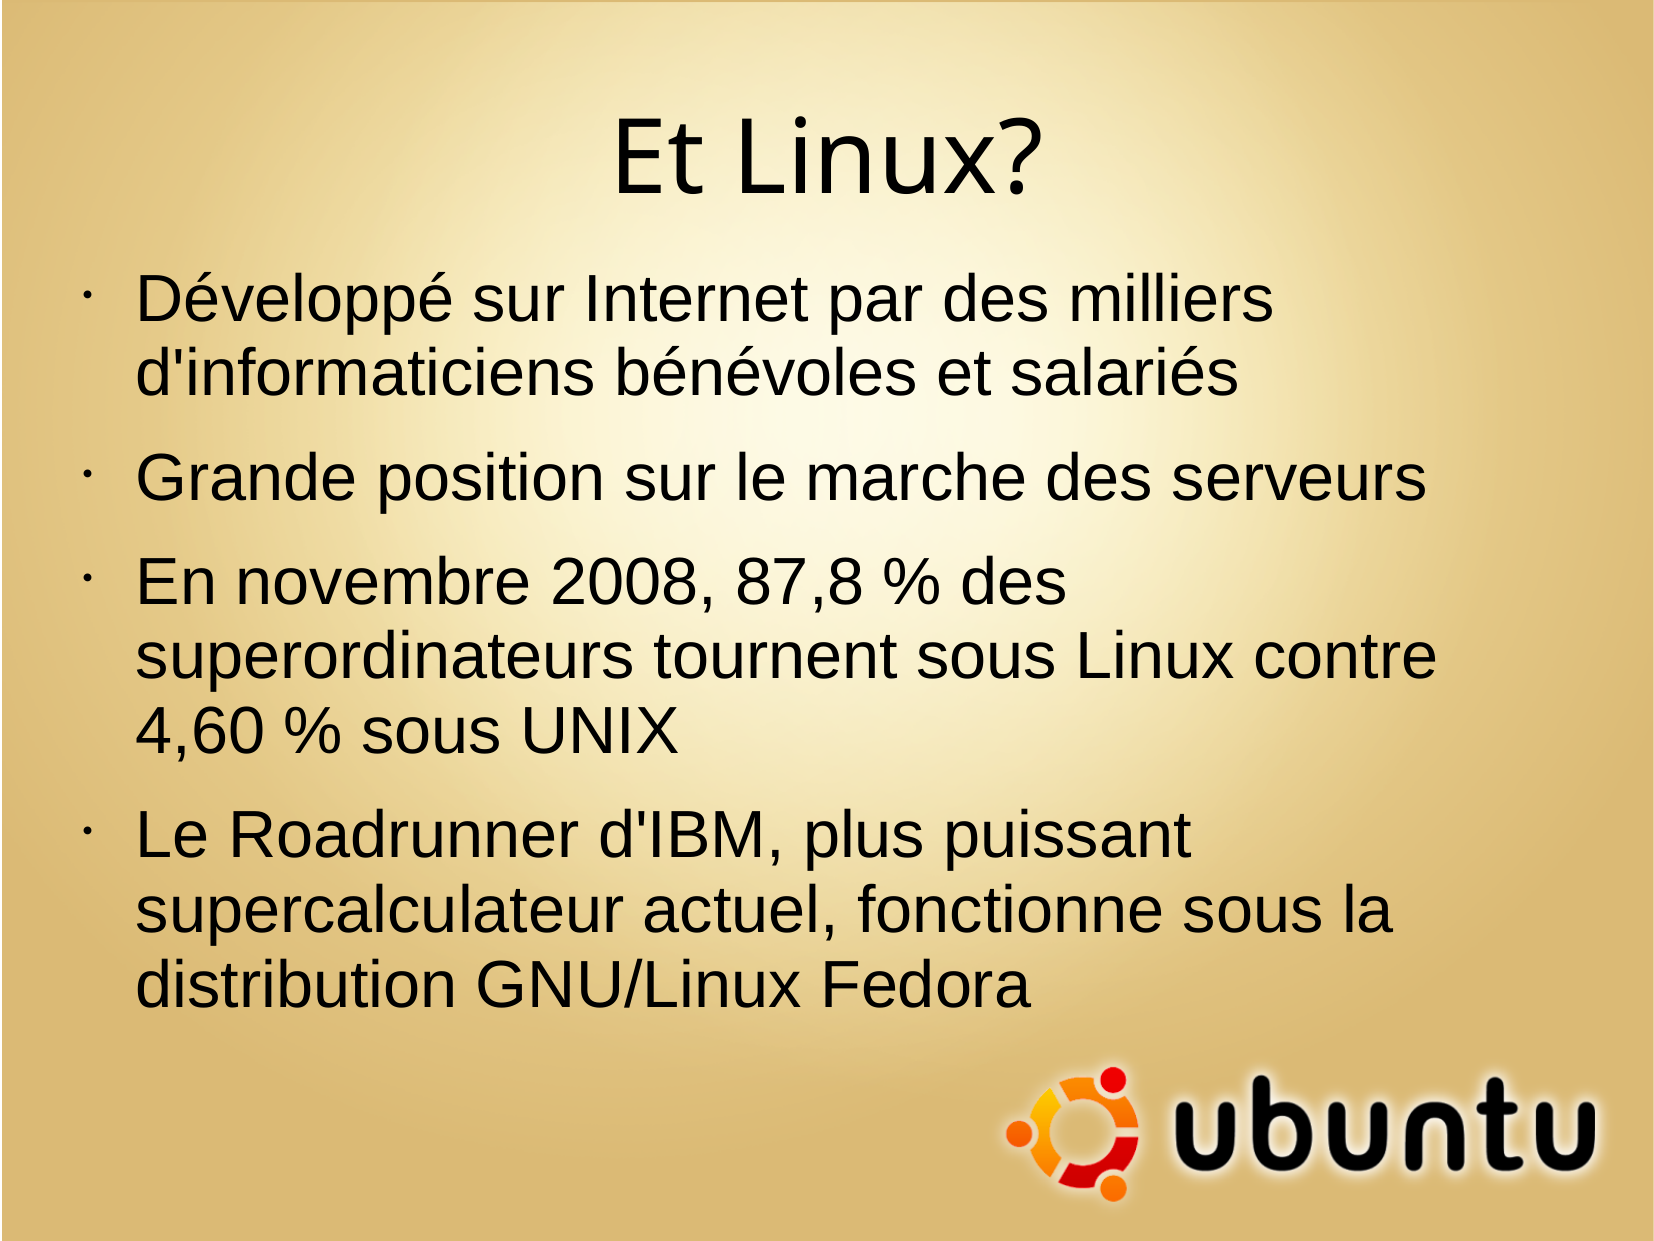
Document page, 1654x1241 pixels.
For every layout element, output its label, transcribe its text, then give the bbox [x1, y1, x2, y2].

title Et Linux? [82, 49, 1571, 257]
picture [2, 0, 1654, 1241]
list Développé sur Internet par des milliers d'informaticiens bénévoles et salariés Grande position sur le marche des serveurs En novembre 2008, 87,8 % des superordinateurs tournent sous Linux contre 4,60 % sous UNIX Le Roadrunner d'IBM, plus puissant supercalculateur actuel, fonctionne sous la distribution GNU/Linux Fedora [64, 260, 1554, 1097]
